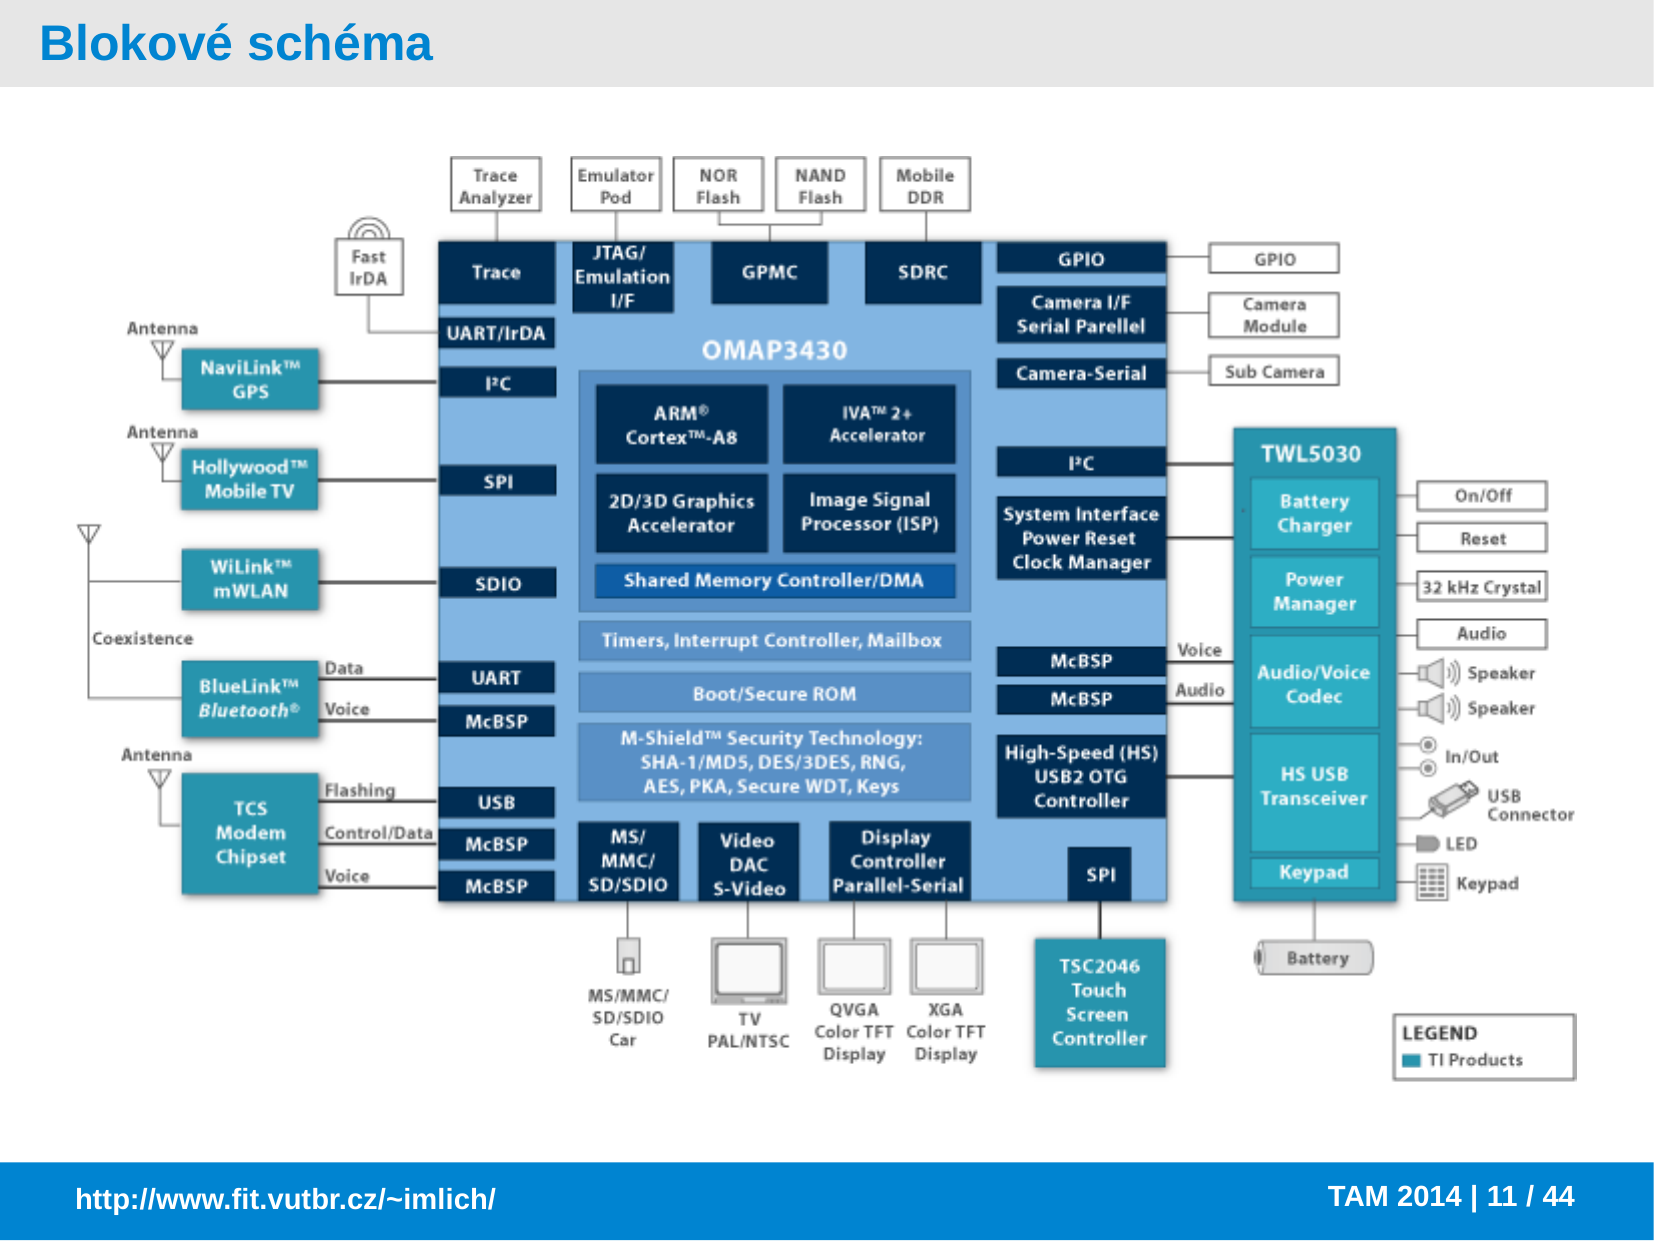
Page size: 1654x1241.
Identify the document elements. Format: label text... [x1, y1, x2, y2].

picture [76, 156, 1577, 1084]
title Blokové schéma [39, 5, 1615, 81]
